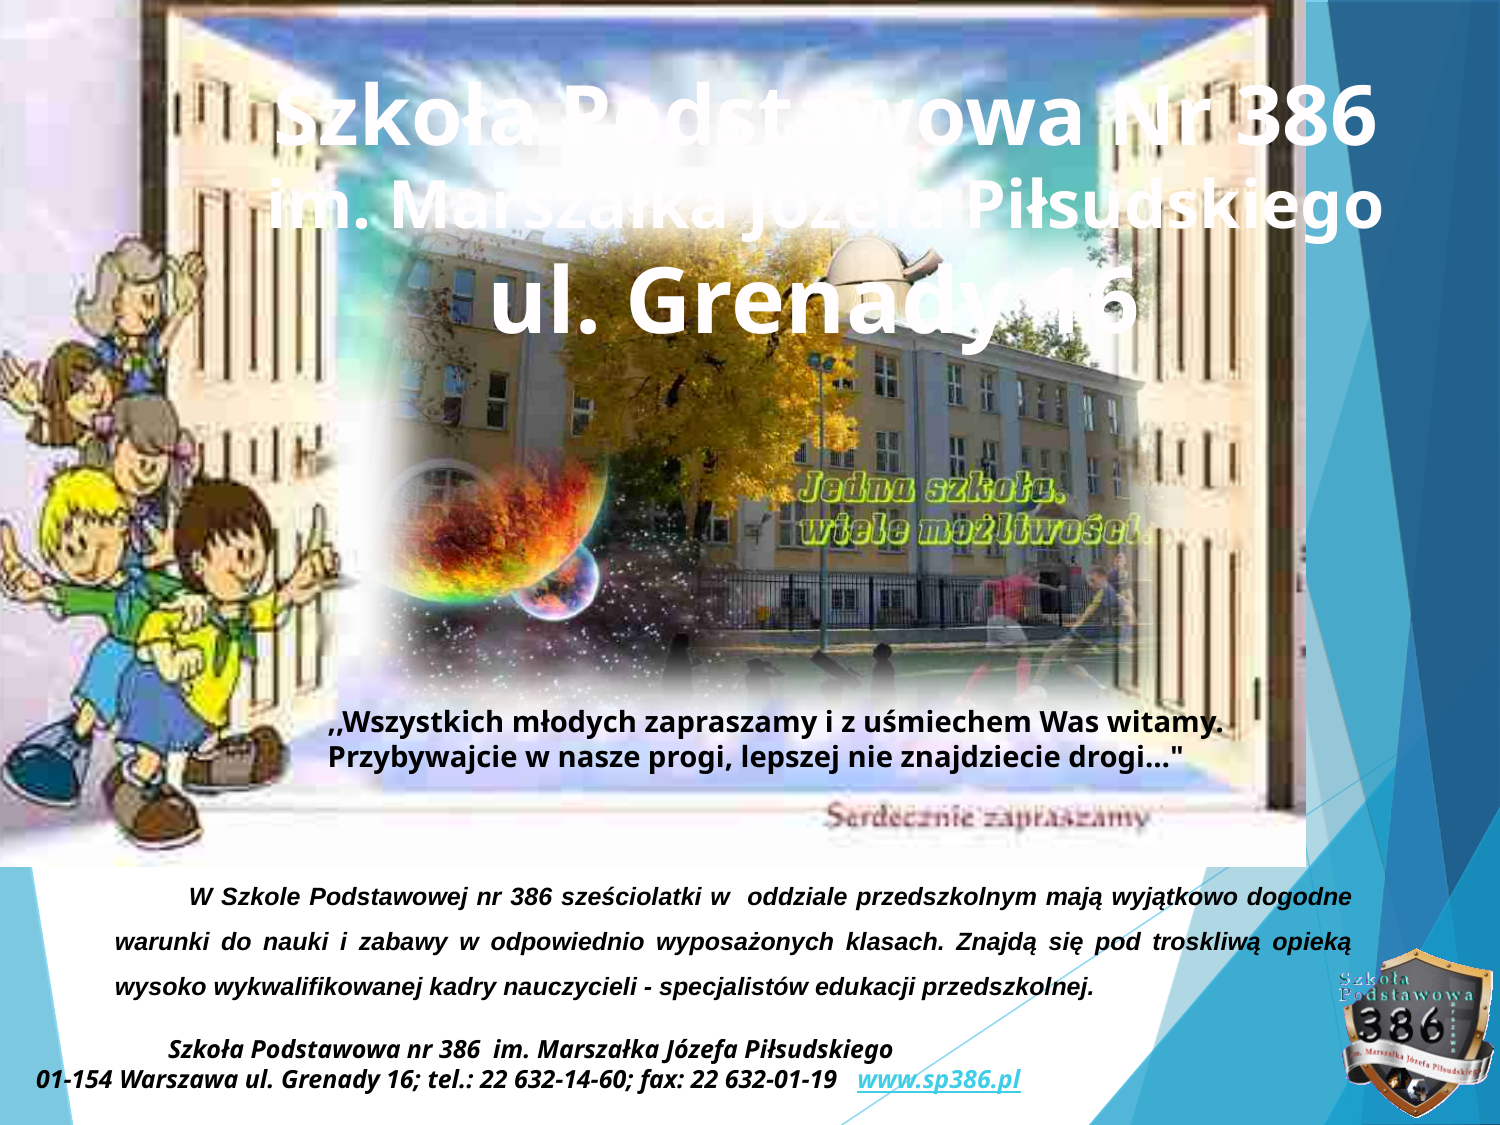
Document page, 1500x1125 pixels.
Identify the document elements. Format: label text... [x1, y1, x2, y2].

text_box ,,Wszystkich młodych zapraszamy i z uśmiechem Was witamy. Przybywajcie w nasze progi, lepszej nie znajdziecie drogi…" [312, 695, 1294, 781]
text_box W Szkole Podstawowej nr 386 sześciolatki w oddziale przedszkolnym mają wyjątkowo dogodne warunki do nauki i zabawy w odpowiednio wyposażonych klasach. Znajdą się pod troskliwą opieką wysoko wykwalifikowanej kadry nauczycieli - specjalistów edukacji przedszkolnej. [100, 857, 1370, 1008]
picture [0, 0, 1306, 867]
text_box Szkoła Podstawowa Nr 386 im. Marszałka Józefa Piłsudskiego ul. Grenady 16 [242, 54, 1411, 360]
picture [1331, 948, 1494, 1120]
text_box Szkoła Podstawowa nr 386 im. Marszałka Józefa Piłsudskiego 01-154 Warszawa ul. Grenady 16; tel.: 22 632-14-60; fax: 22 632-01-19 www.sp386.pl [0, 1026, 1076, 1106]
